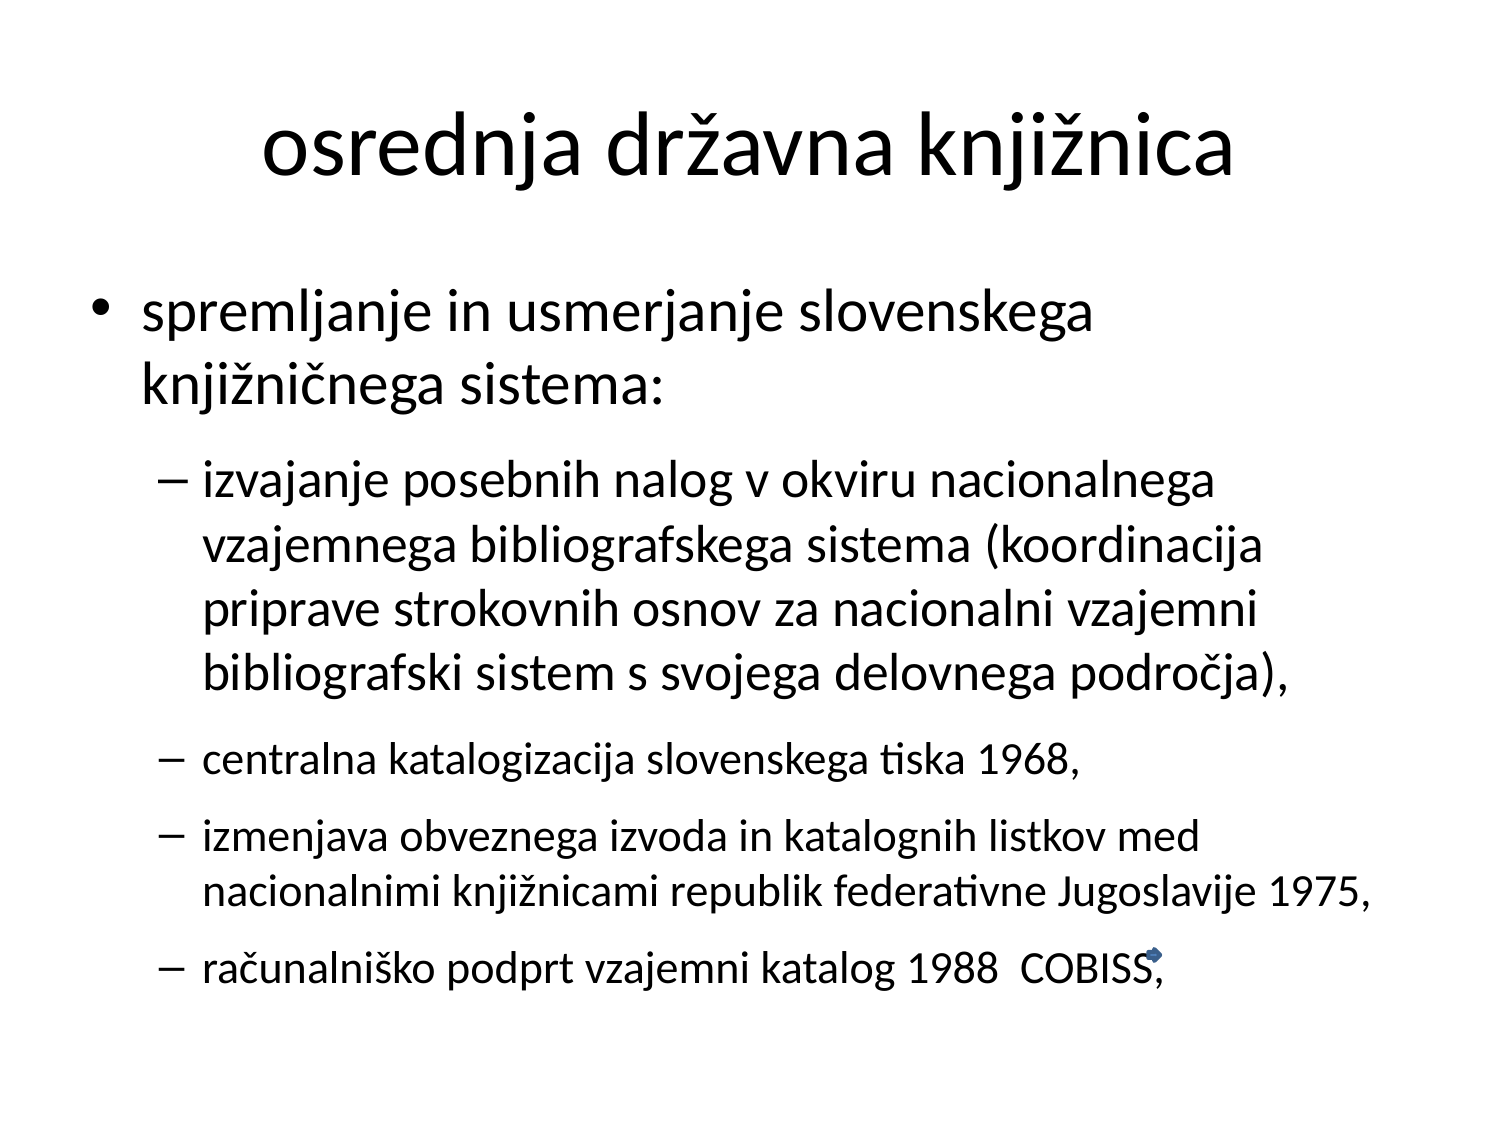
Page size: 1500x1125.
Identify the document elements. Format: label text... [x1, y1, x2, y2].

text_box [1148, 949, 1161, 961]
list spremljanje in usmerjanje slovenskega knjižničnega sistema: izvajanje posebnih nalog v okviru nacionalnega vzajemnega bibliografskega sistema (koordinacija priprave strokovnih osnov za nacionalni vzajemni bibliografski sistem s svojega delovnega področja), centralna katalogizacija slovenskega tiska 1968, izmenjava obveznega izvoda in katalognih listkov med nacionalnimi knjižnicami republik federativne Jugoslavije 1975, računalniško podprt vzajemni katalog 1988 COBISS, [75, 262, 1425, 1005]
title osrednja državna knjižnica [75, 45, 1425, 233]
